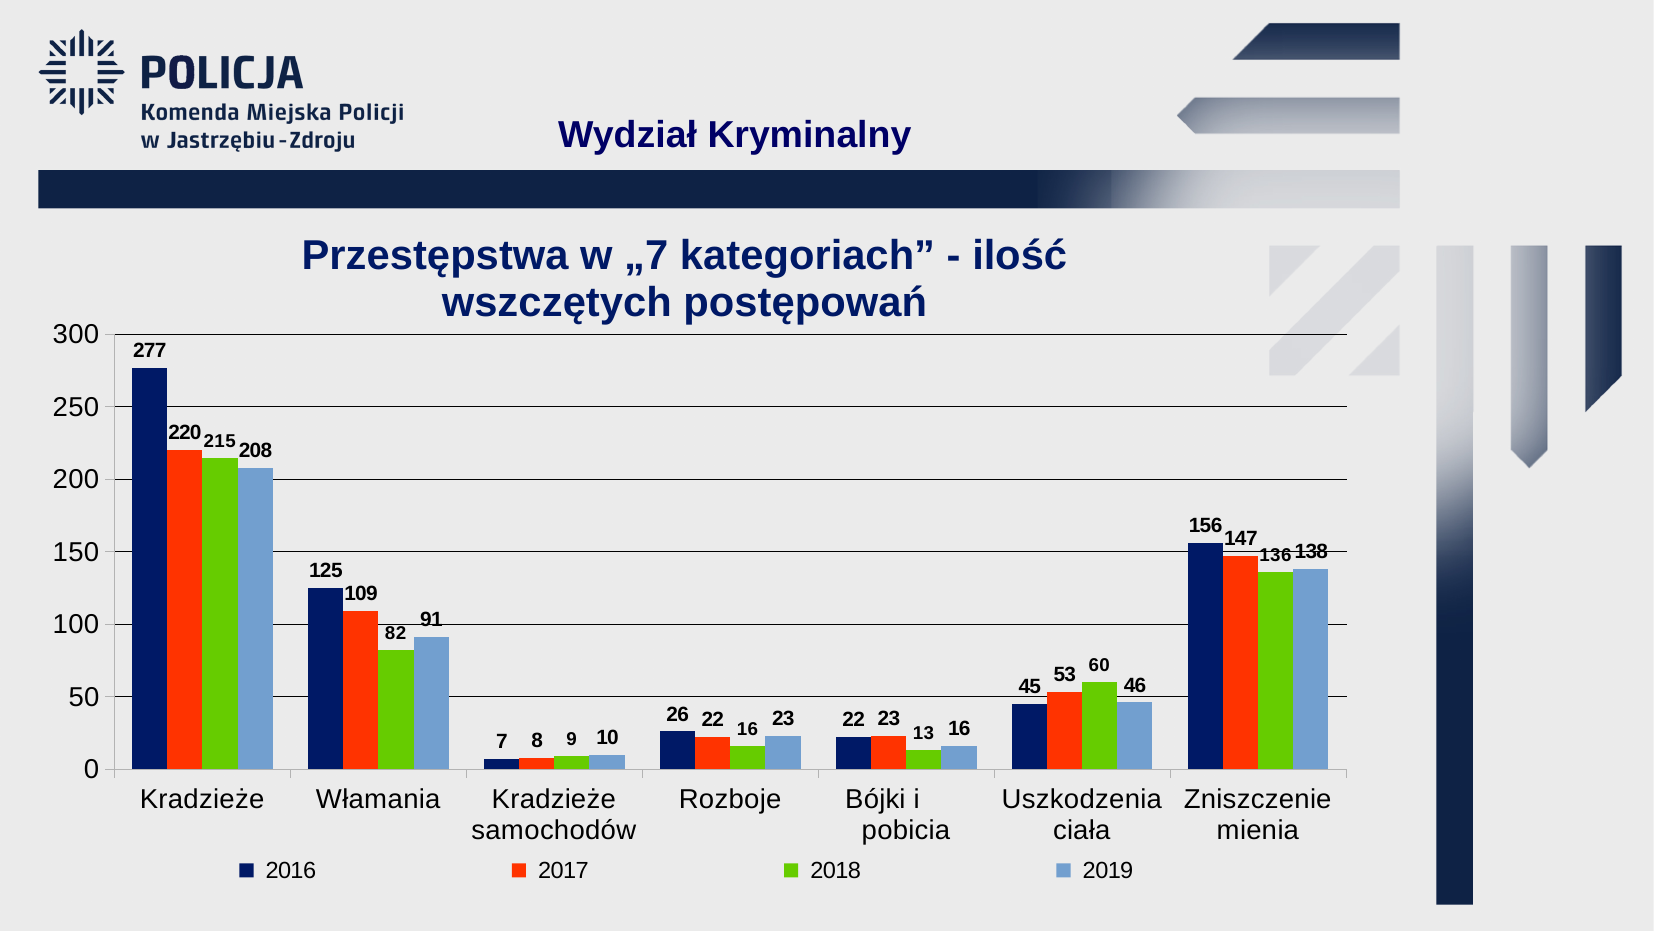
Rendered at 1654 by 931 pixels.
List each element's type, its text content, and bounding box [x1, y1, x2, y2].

text_box Przestępstwa w „7 kategoriach” - ilość wszczętych postępowań [212, 224, 1157, 333]
text_box Wydział Kryminalny [543, 106, 927, 164]
picture [0, 0, 1654, 931]
chart [41, 318, 1347, 922]
